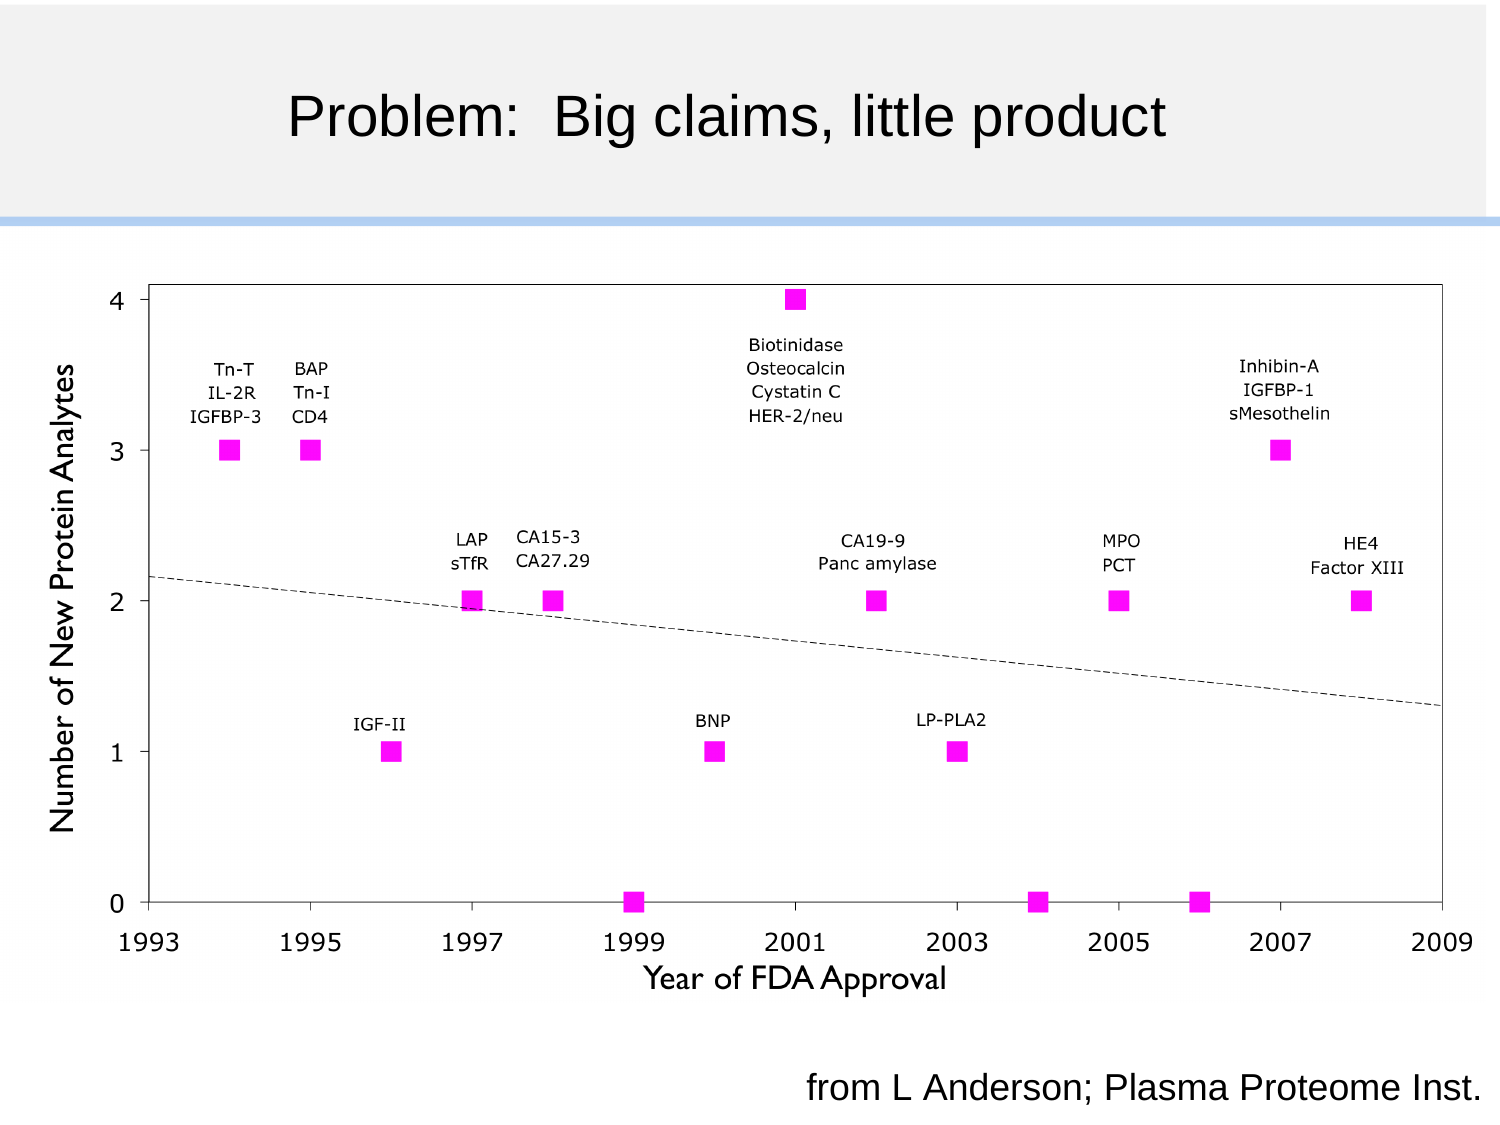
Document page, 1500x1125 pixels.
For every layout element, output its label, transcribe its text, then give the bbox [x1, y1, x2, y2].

text_box from L Anderson; Plasma Proteome Inst. [791, 1055, 1498, 1116]
chart [0, 227, 1486, 1003]
text_box Problem: Big claims, little product [0, 4, 1487, 216]
